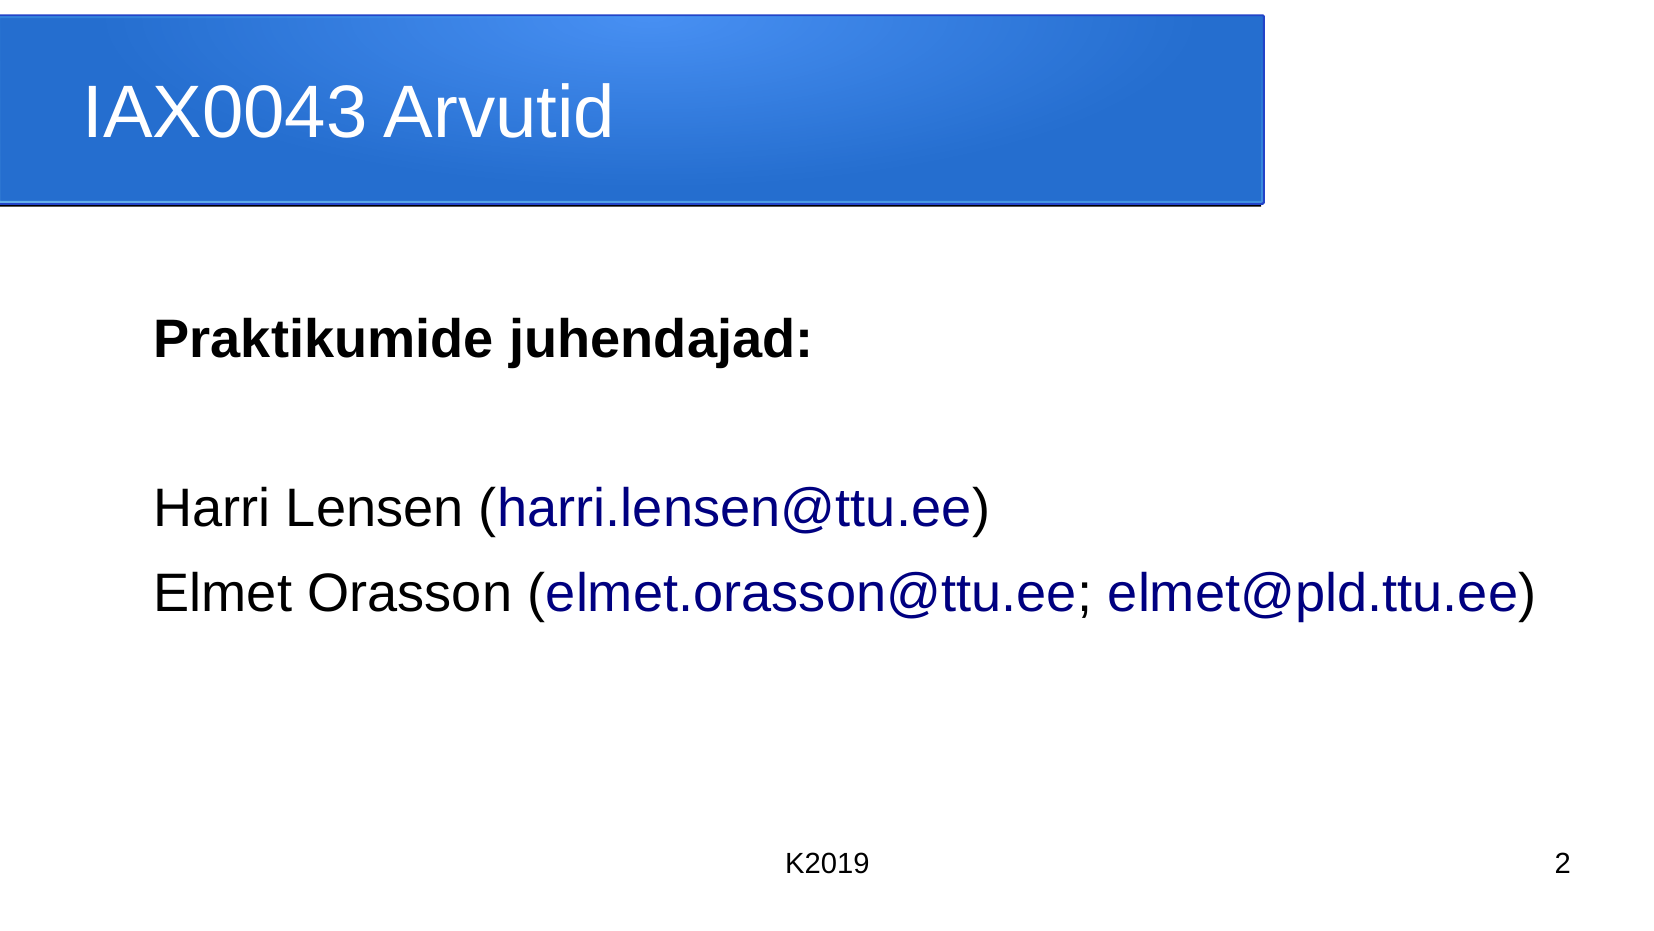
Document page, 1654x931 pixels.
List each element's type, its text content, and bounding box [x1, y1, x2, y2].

list Praktikumide juhendajad: Harri Lensen (harri.lensen@ttu.ee) Elmet Orasson (elmet.orasson@ttu.ee; elmet@pld.ttu.ee) [82, 224, 1571, 764]
title IAX0043 Arvutid [82, 35, 1235, 189]
